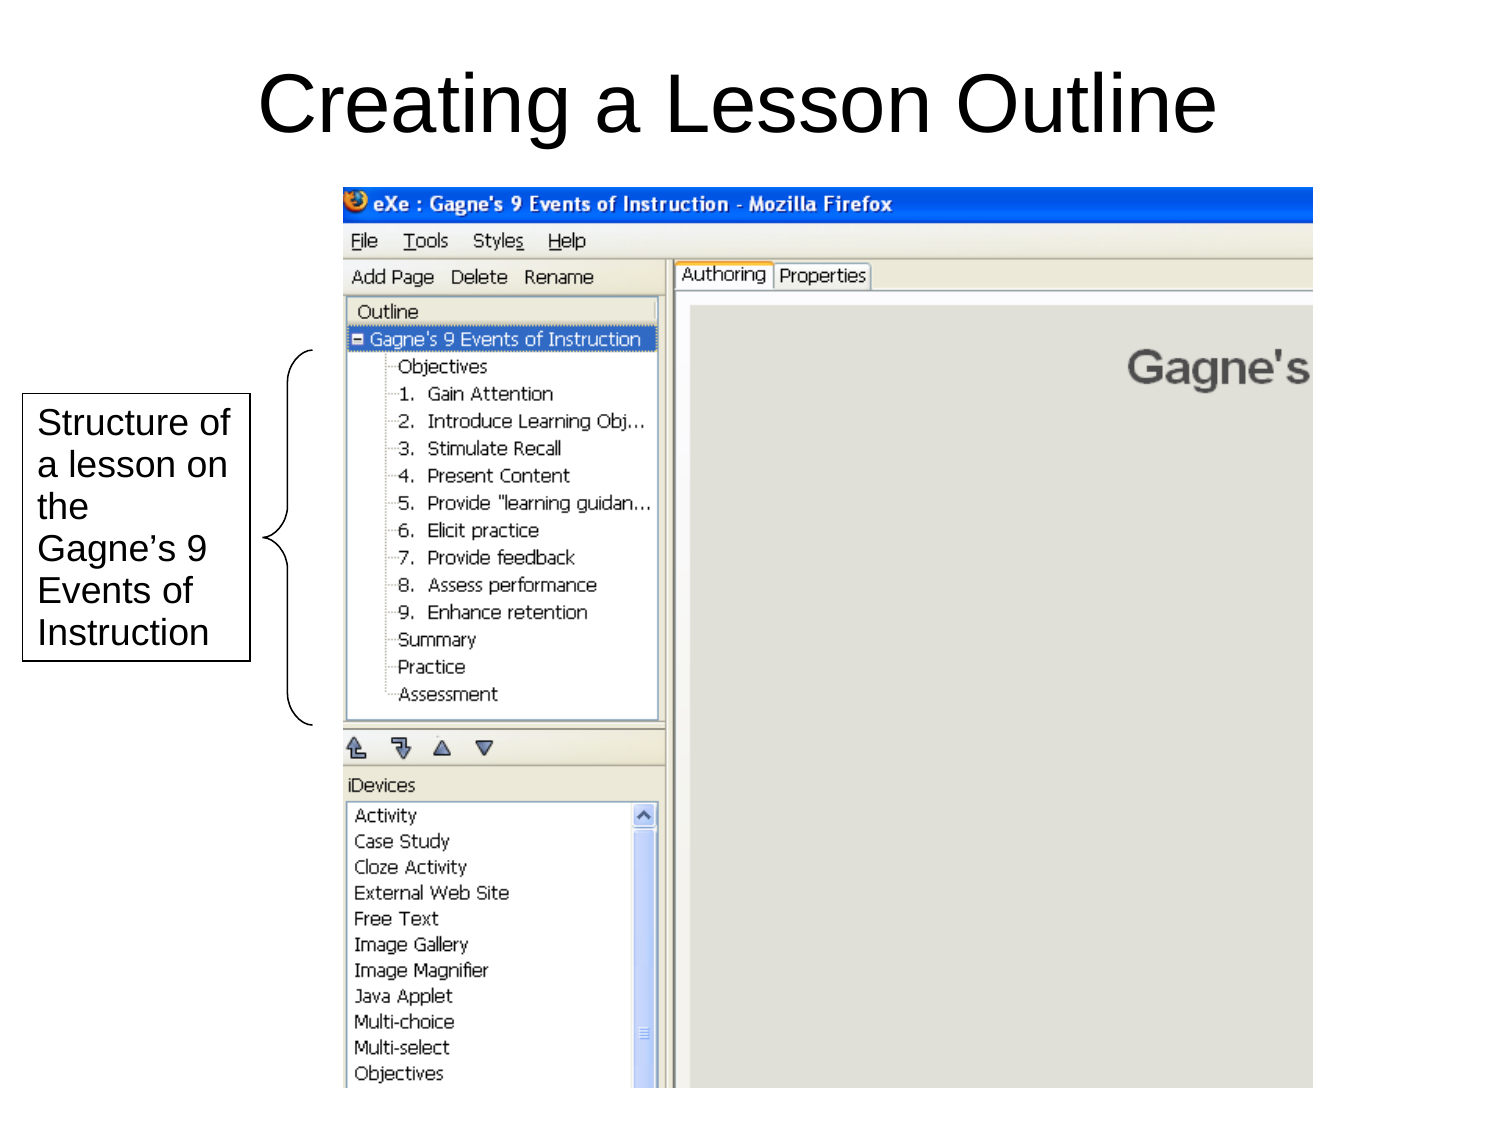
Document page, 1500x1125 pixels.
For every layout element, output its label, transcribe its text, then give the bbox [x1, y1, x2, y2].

text_box Structure of a lesson on the Gagne’s 9 Events of Instruction [22, 393, 251, 661]
picture [343, 187, 1313, 1088]
title Creating a Lesson Outline [75, 45, 1426, 163]
